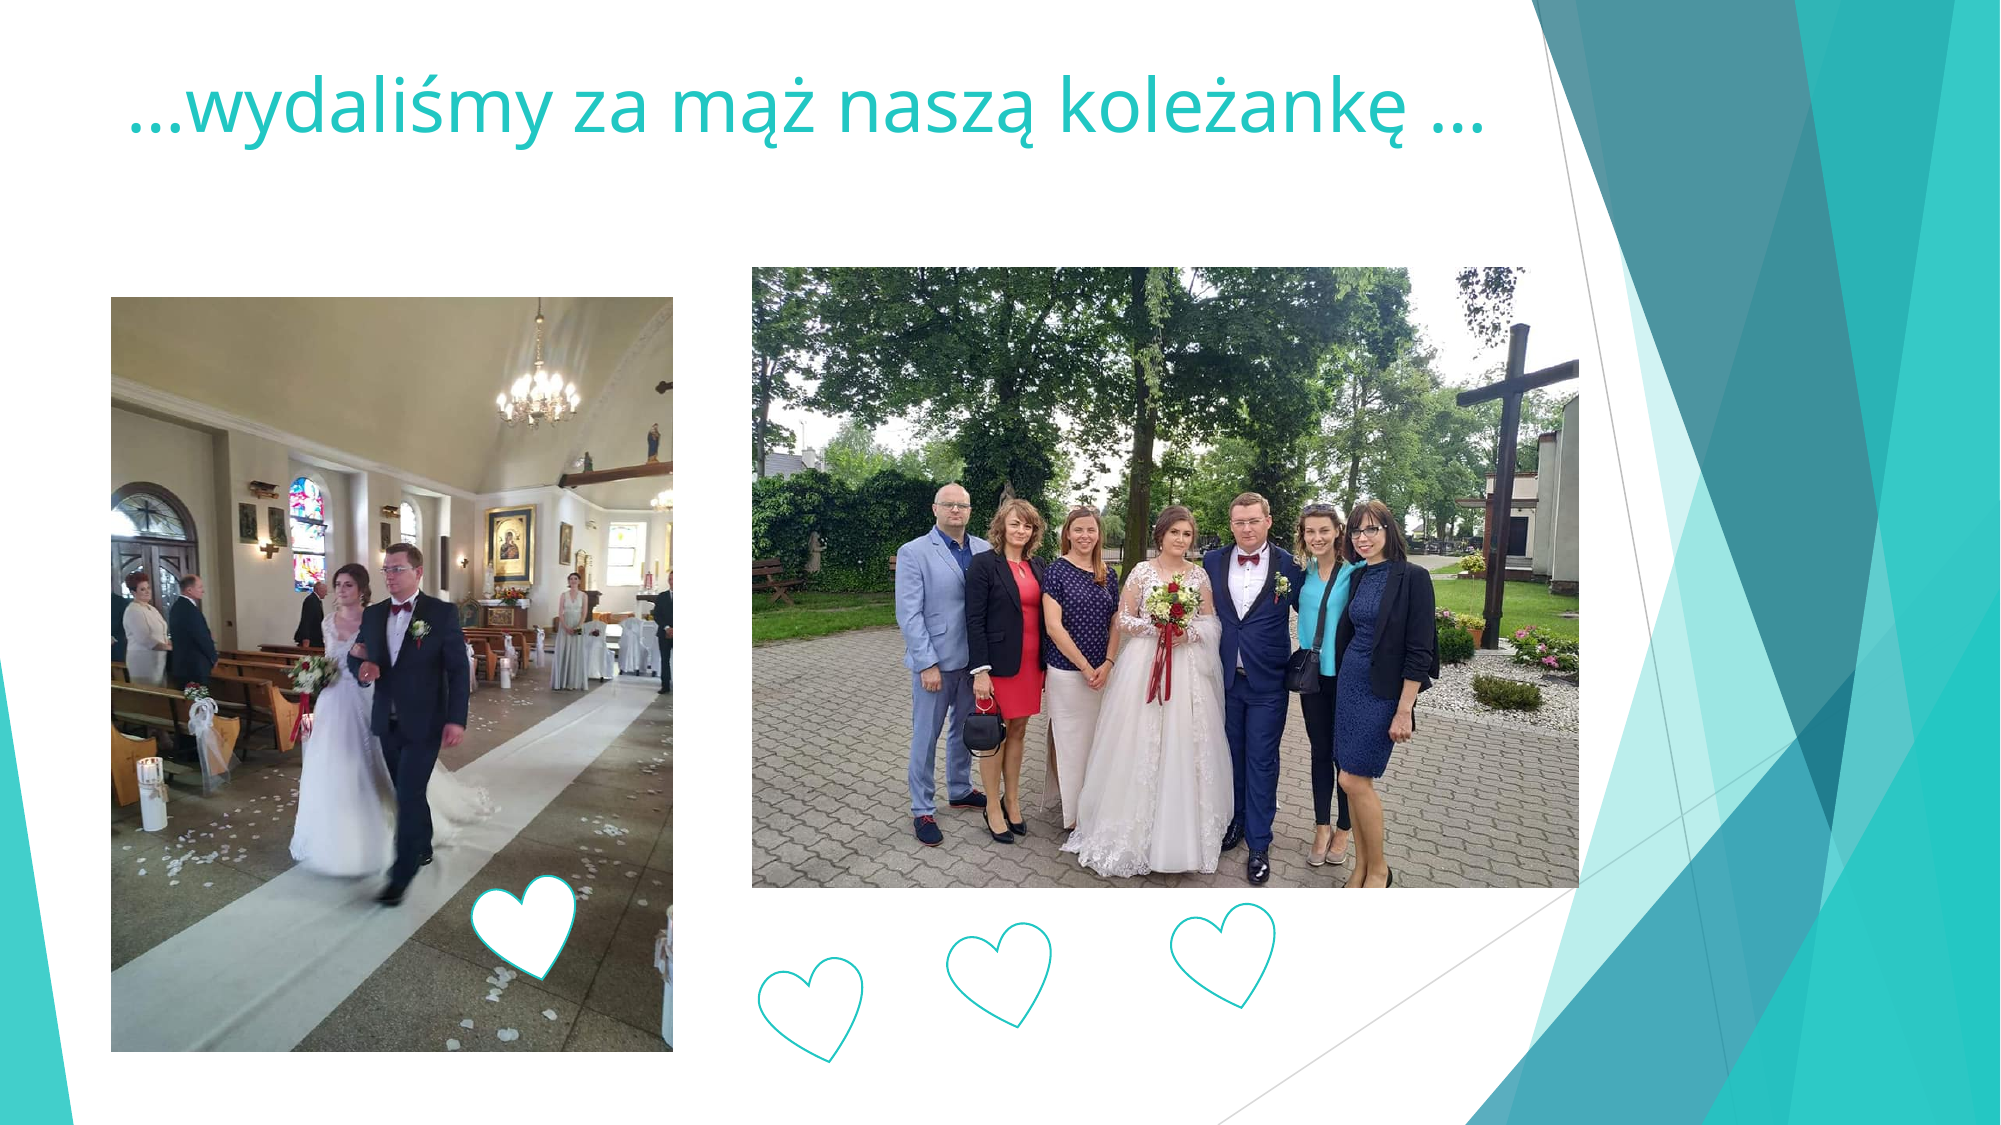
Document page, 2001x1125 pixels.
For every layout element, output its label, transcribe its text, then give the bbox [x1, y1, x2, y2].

title …wydaliśmy za mąż naszą koleżankę … [111, 49, 1522, 317]
picture [111, 297, 673, 1052]
picture [752, 267, 1579, 1071]
picture [724, 921, 909, 1106]
